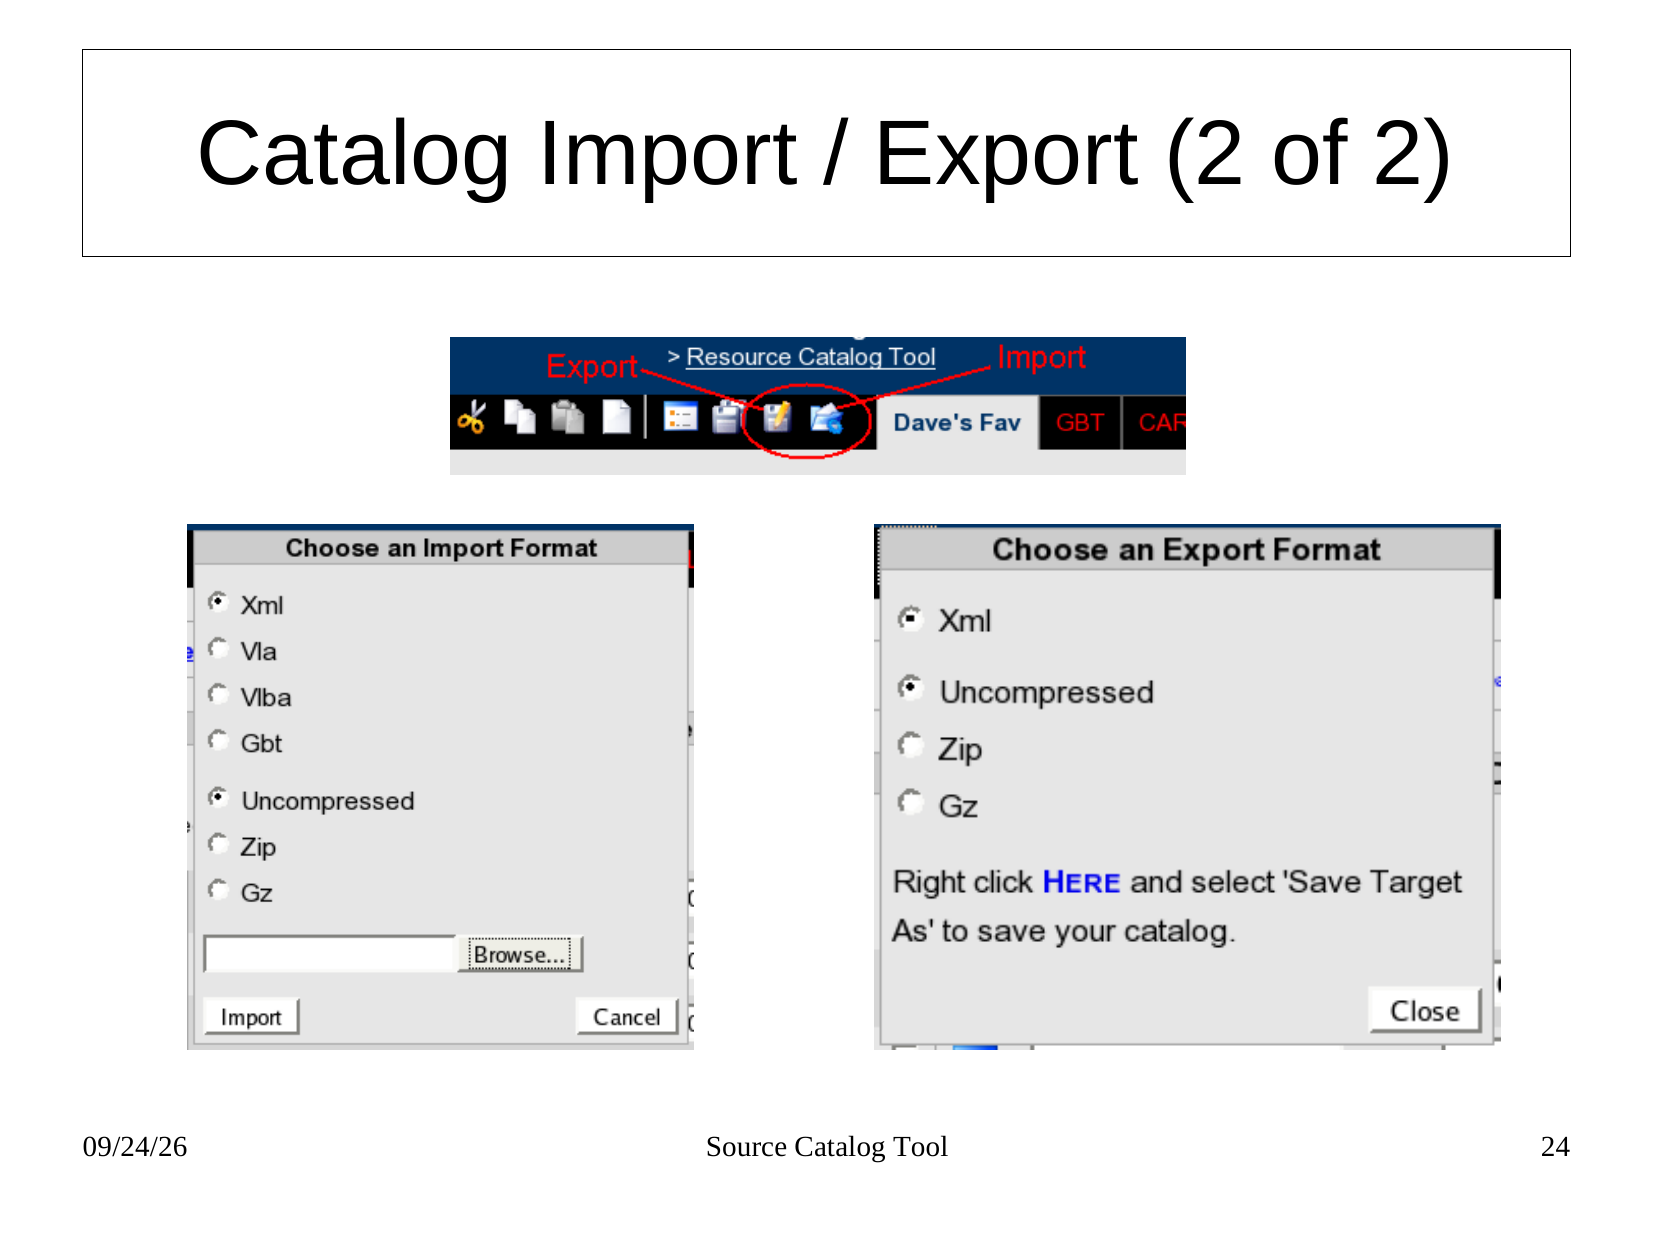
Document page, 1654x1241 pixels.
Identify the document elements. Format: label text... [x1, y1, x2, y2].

picture [874, 524, 1501, 1051]
title Catalog Import / Export (2 of 2) [82, 49, 1571, 257]
picture [187, 524, 694, 1051]
picture [450, 337, 1186, 475]
